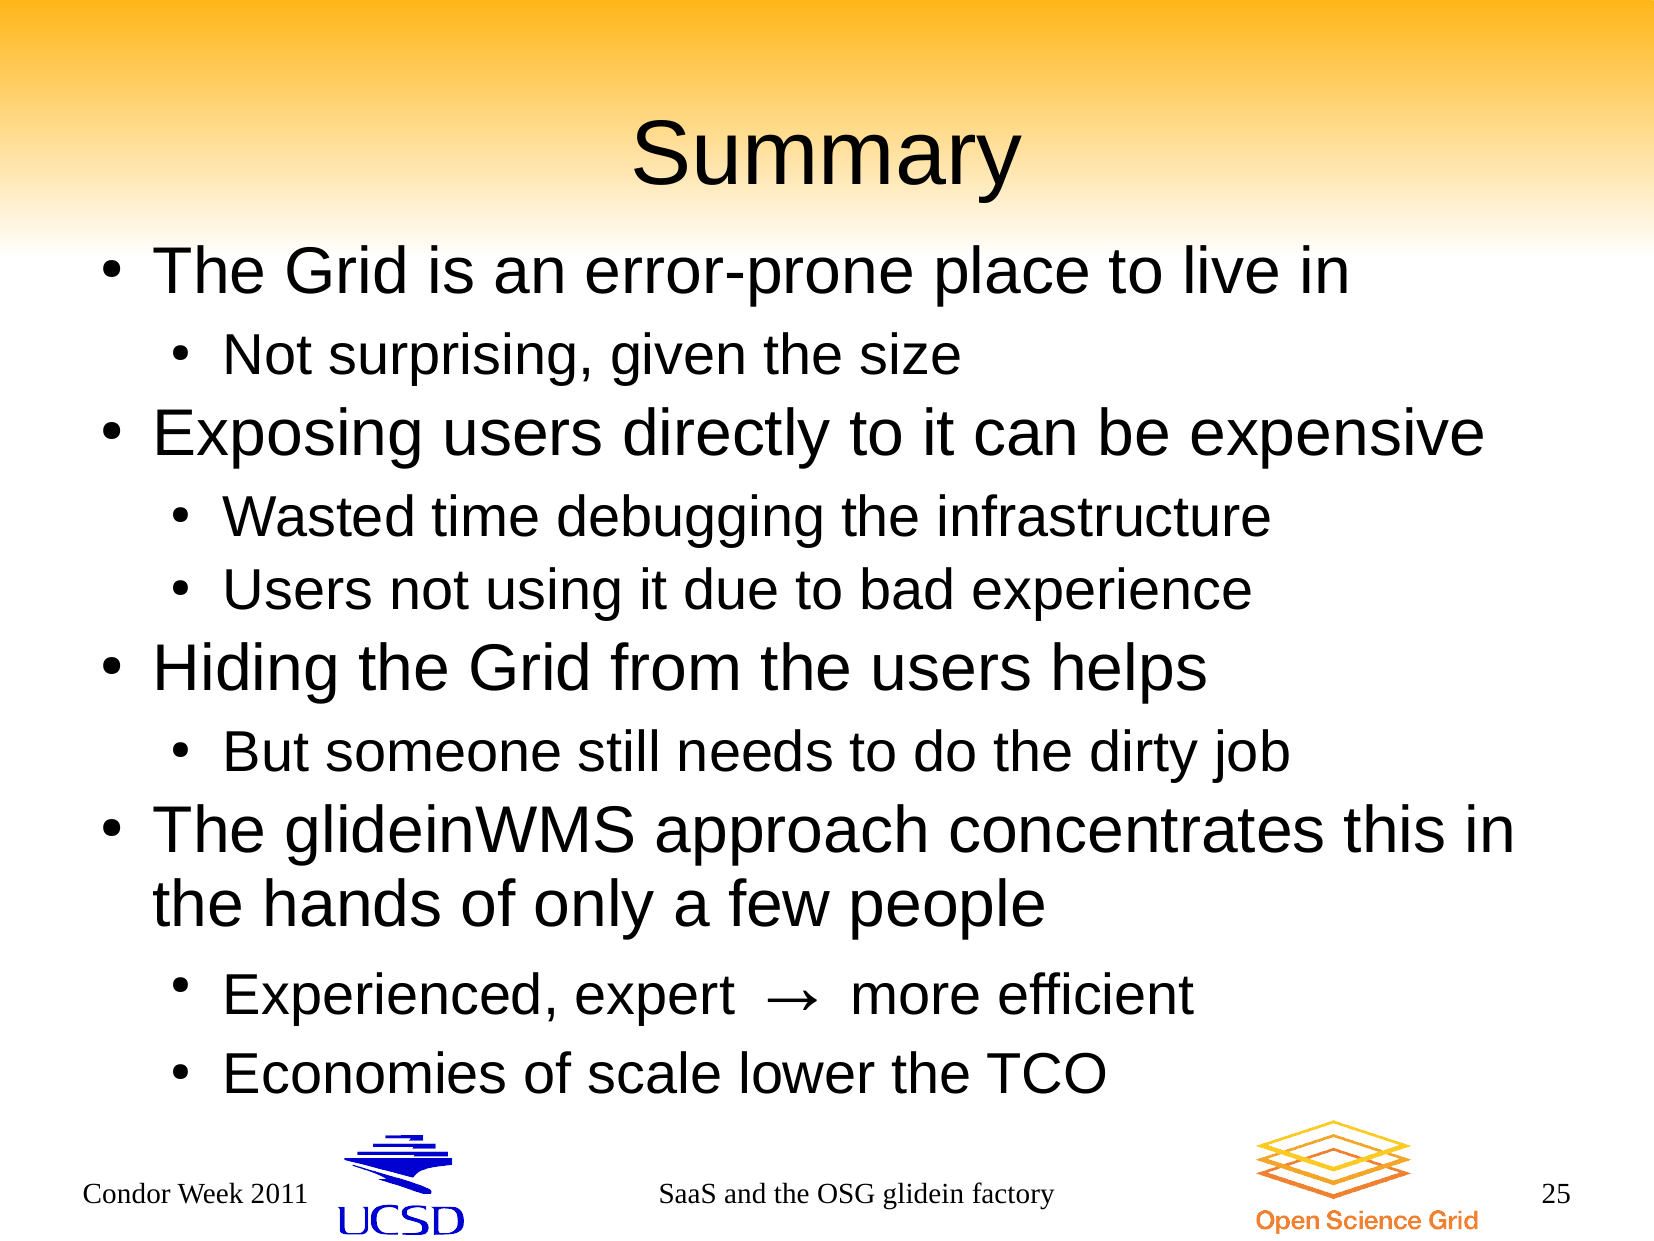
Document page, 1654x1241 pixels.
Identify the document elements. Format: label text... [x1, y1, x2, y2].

picture [1255, 1120, 1478, 1234]
list The Grid is an error-prone place to live in Not surprising, given the size Exposing users directly to it can be expensive Wasted time debugging the infrastructure Users not using it due to bad experience Hiding the Grid from the users helps But someone still needs to do the dirty job The glideinWMS approach concentrates this in the hands of only a few people Experienced, expert → more efficient Economies of scale lower the TCO [82, 233, 1571, 1109]
picture [337, 1135, 464, 1235]
title Summary [82, 56, 1571, 233]
